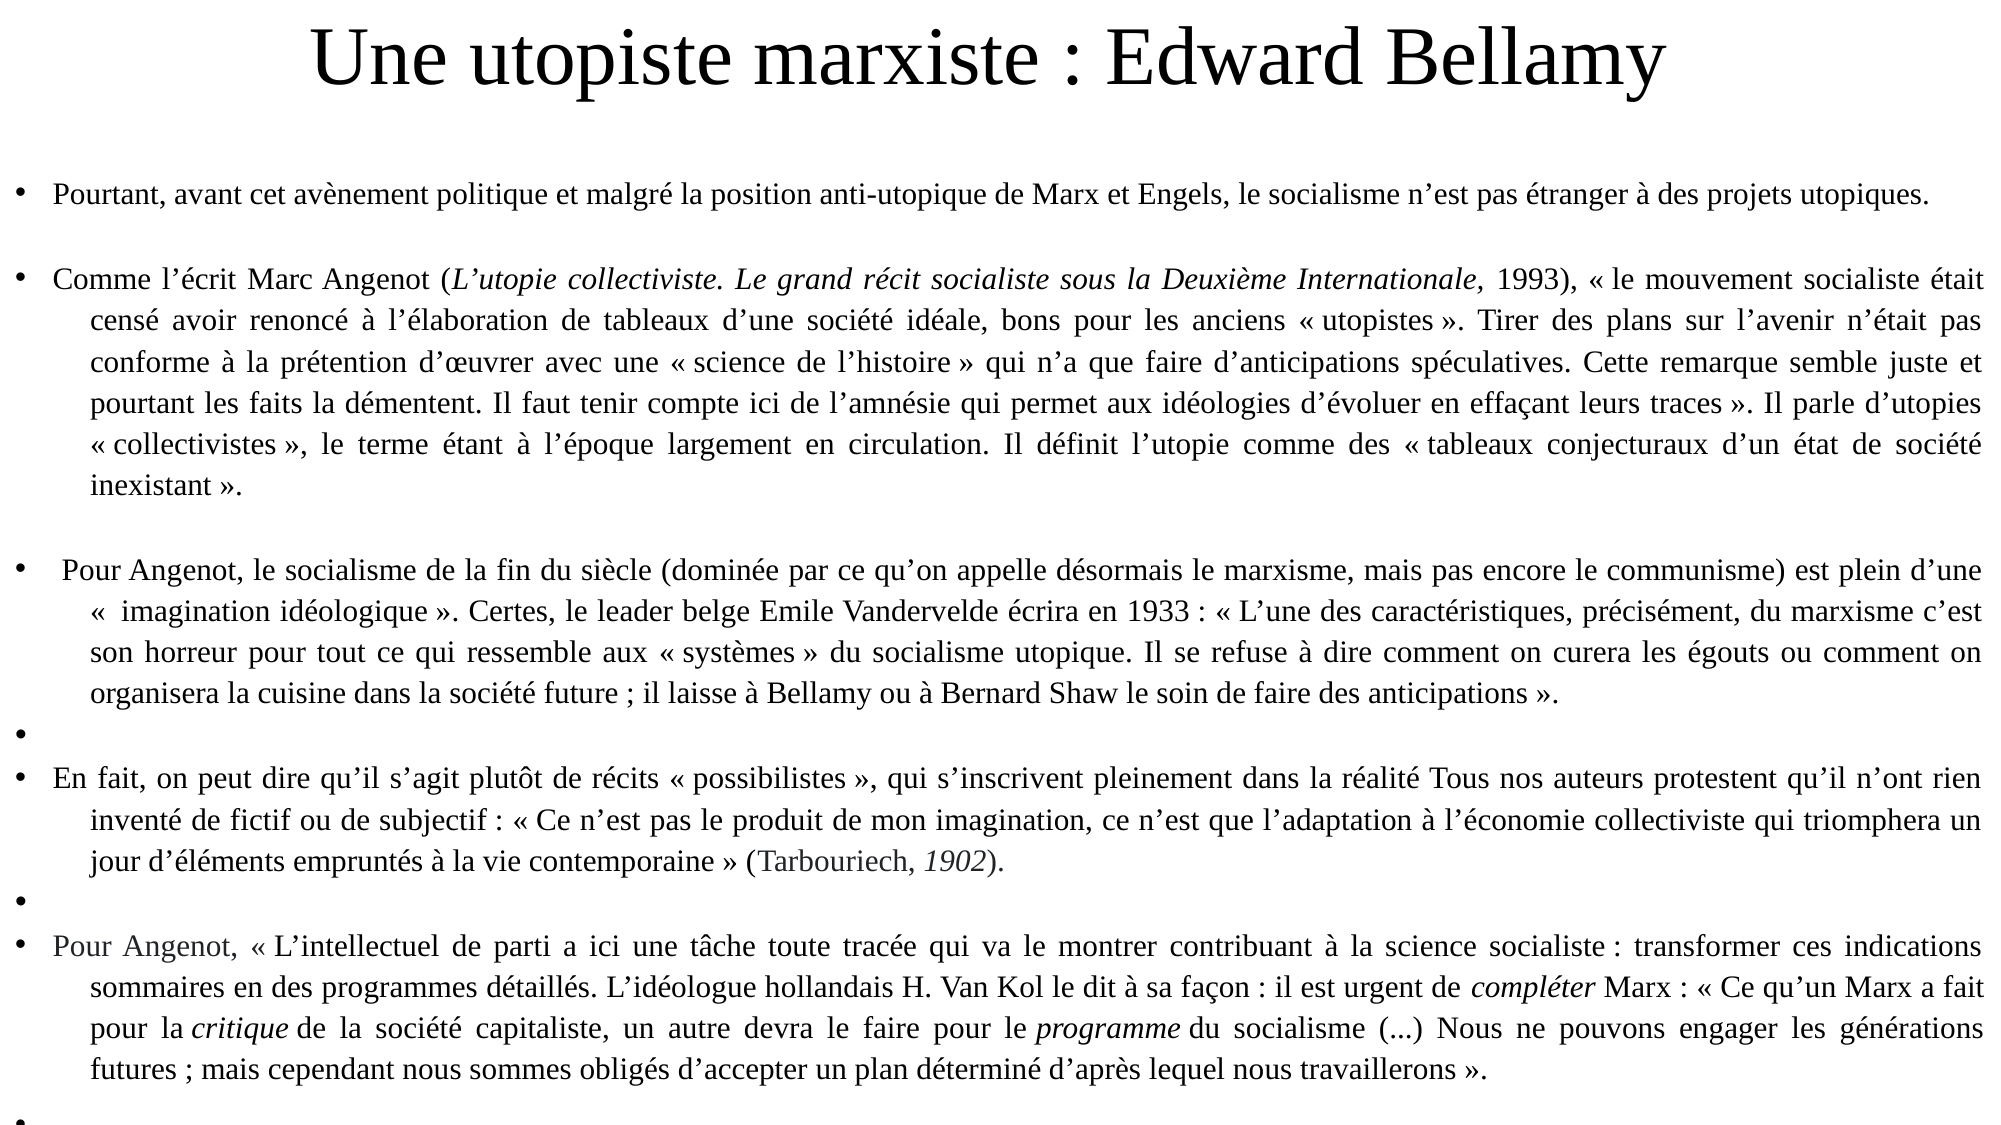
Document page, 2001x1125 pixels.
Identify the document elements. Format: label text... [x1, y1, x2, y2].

list Pourtant, avant cet avènement politique et malgré la position anti-utopique de Marx et Engels, le socialisme n’est pas étranger à des projets utopiques. Comme l’écrit Marc Angenot (L’utopie collectiviste. Le grand récit socialiste sous la Deuxième Internationale, 1993), « le mouvement socialiste était censé avoir renoncé à l’élaboration de tableaux d’une société idéale, bons pour les anciens « utopistes ». Tirer des plans sur l’avenir n’était pas conforme à la prétention d’œuvrer avec une « science de l’histoire » qui n’a que faire d’anticipations spéculatives. Cette remarque semble juste et pourtant les faits la démentent. Il faut tenir compte ici de l’amnésie qui permet aux idéologies d’évoluer en effaçant leurs traces ». Il parle d’utopies « collectivistes », le terme étant à l’époque largement en circulation. Il définit l’utopie comme des « tableaux conjecturaux d’un état de société inexistant ». Pour Angenot, le socialisme de la fin du siècle (dominée par ce qu’on appelle désormais le marxisme, mais pas encore le communisme) est plein d’une « imagination idéologique ». Certes, le leader belge Emile Vandervelde écrira en 1933 : « L’une des caractéristiques, précisément, du marxisme c’est son horreur pour tout ce qui ressemble aux « systèmes » du socialisme utopique. Il se refuse à dire comment on curera les égouts ou comment on organisera la cuisine dans la société future ; il laisse à Bellamy ou à Bernard Shaw le soin de faire des anticipations ». En fait, on peut dire qu’il s’agit plutôt de récits « possibilistes », qui s’inscrivent pleinement dans la réalité Tous nos auteurs protestent qu’il n’ont rien inventé de fictif ou de subjectif : « Ce n’est pas le produit de mon imagination, ce n’est que l’adaptation à l’économie collectiviste qui triomphera un jour d’éléments empruntés à la vie contemporaine » (Tarbouriech, 1902). Pour Angenot, « L’intellectuel de parti a ici une tâche toute tracée qui va le montrer contribuant à la science socialiste : transformer ces indications sommaires en des programmes détaillés. L’idéologue hollandais H. Van Kol le dit à sa façon : il est urgent de compléter Marx : « Ce qu’un Marx a fait pour la critique de la société capitaliste, un autre devra le faire pour le programme du socialisme (...) Nous ne pouvons engager les générations futures ; mais cependant nous sommes obligés d’accepter un plan déterminé d’après lequel nous travaillerons ». [0, 162, 2000, 1125]
title Une utopiste marxiste : Edward Bellamy [137, 3, 1863, 112]
